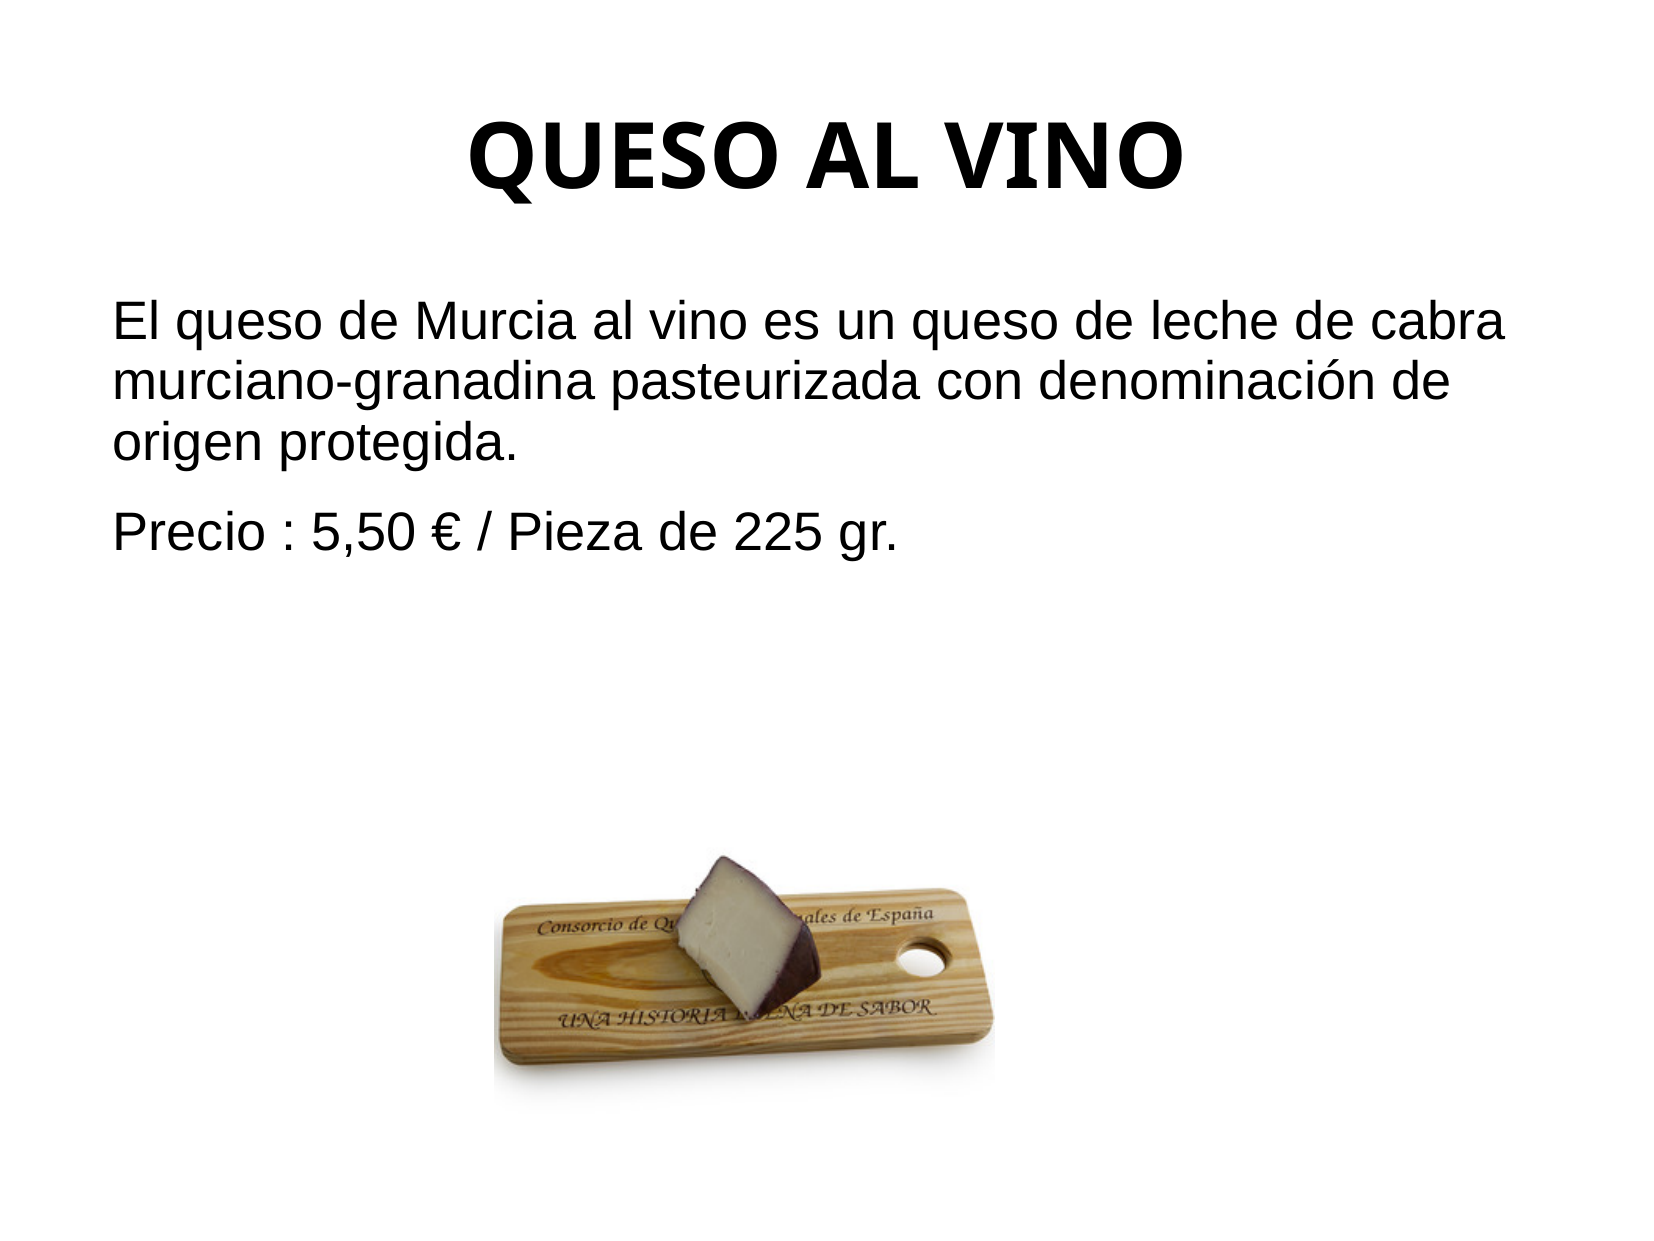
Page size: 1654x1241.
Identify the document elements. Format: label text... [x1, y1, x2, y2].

title QUESO AL VINO [82, 49, 1571, 257]
picture [494, 760, 995, 1167]
list El queso de Murcia al vino es un queso de leche de cabra murciano-granadina pasteurizada con denominación de origen protegida. Precio : 5,50 € / Pieza de 225 gr. [82, 290, 1571, 1010]
